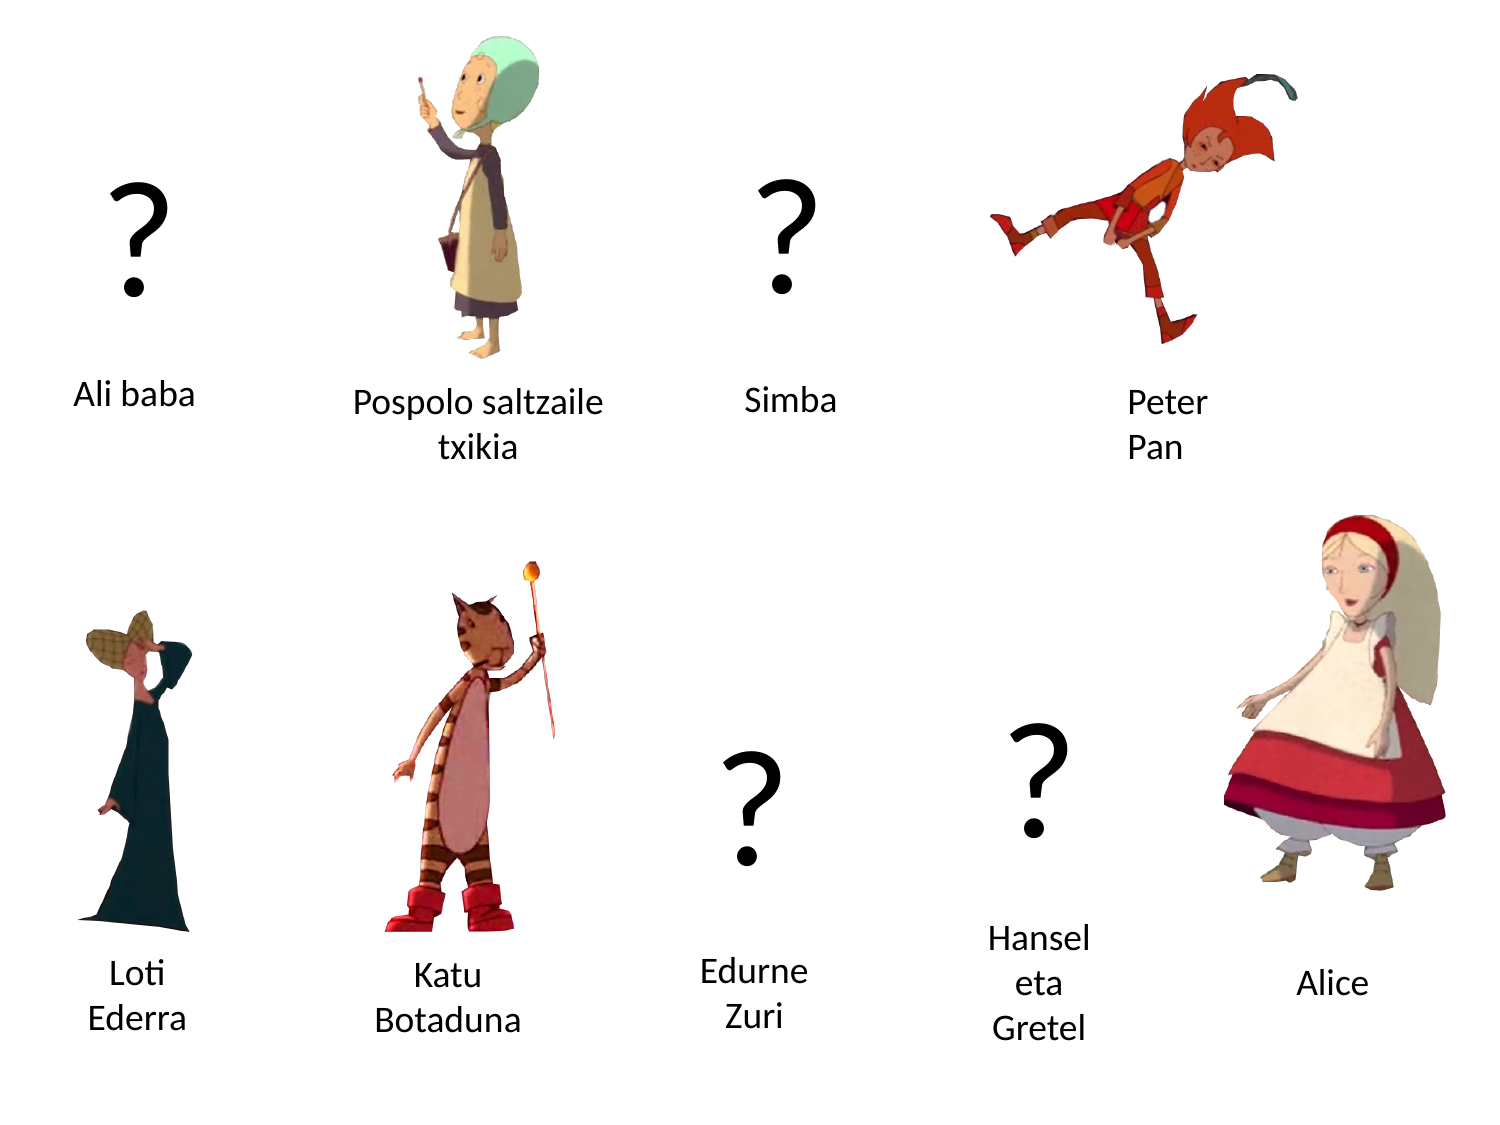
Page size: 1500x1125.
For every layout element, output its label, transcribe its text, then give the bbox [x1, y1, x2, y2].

text_box Katu Botaduna [341, 942, 555, 1048]
picture [384, 561, 555, 932]
text_box ? [985, 663, 1093, 879]
text_box Alice [1281, 950, 1390, 1011]
text_box Ali baba [58, 361, 213, 422]
picture [1224, 515, 1446, 891]
text_box Peter Pan [1112, 369, 1267, 475]
text_box ? [733, 119, 841, 334]
text_box Hansel eta Gretel [962, 905, 1117, 1055]
picture [77, 610, 194, 932]
text_box Edurne Zuri [677, 938, 832, 1044]
text_box Pospolo saltzaile txikia [312, 369, 644, 475]
text_box Loti Ederra [60, 940, 215, 1046]
picture [989, 74, 1298, 344]
text_box Simba [729, 367, 883, 428]
text_box ? [698, 691, 806, 907]
text_box ? [85, 122, 193, 338]
picture [417, 35, 539, 359]
